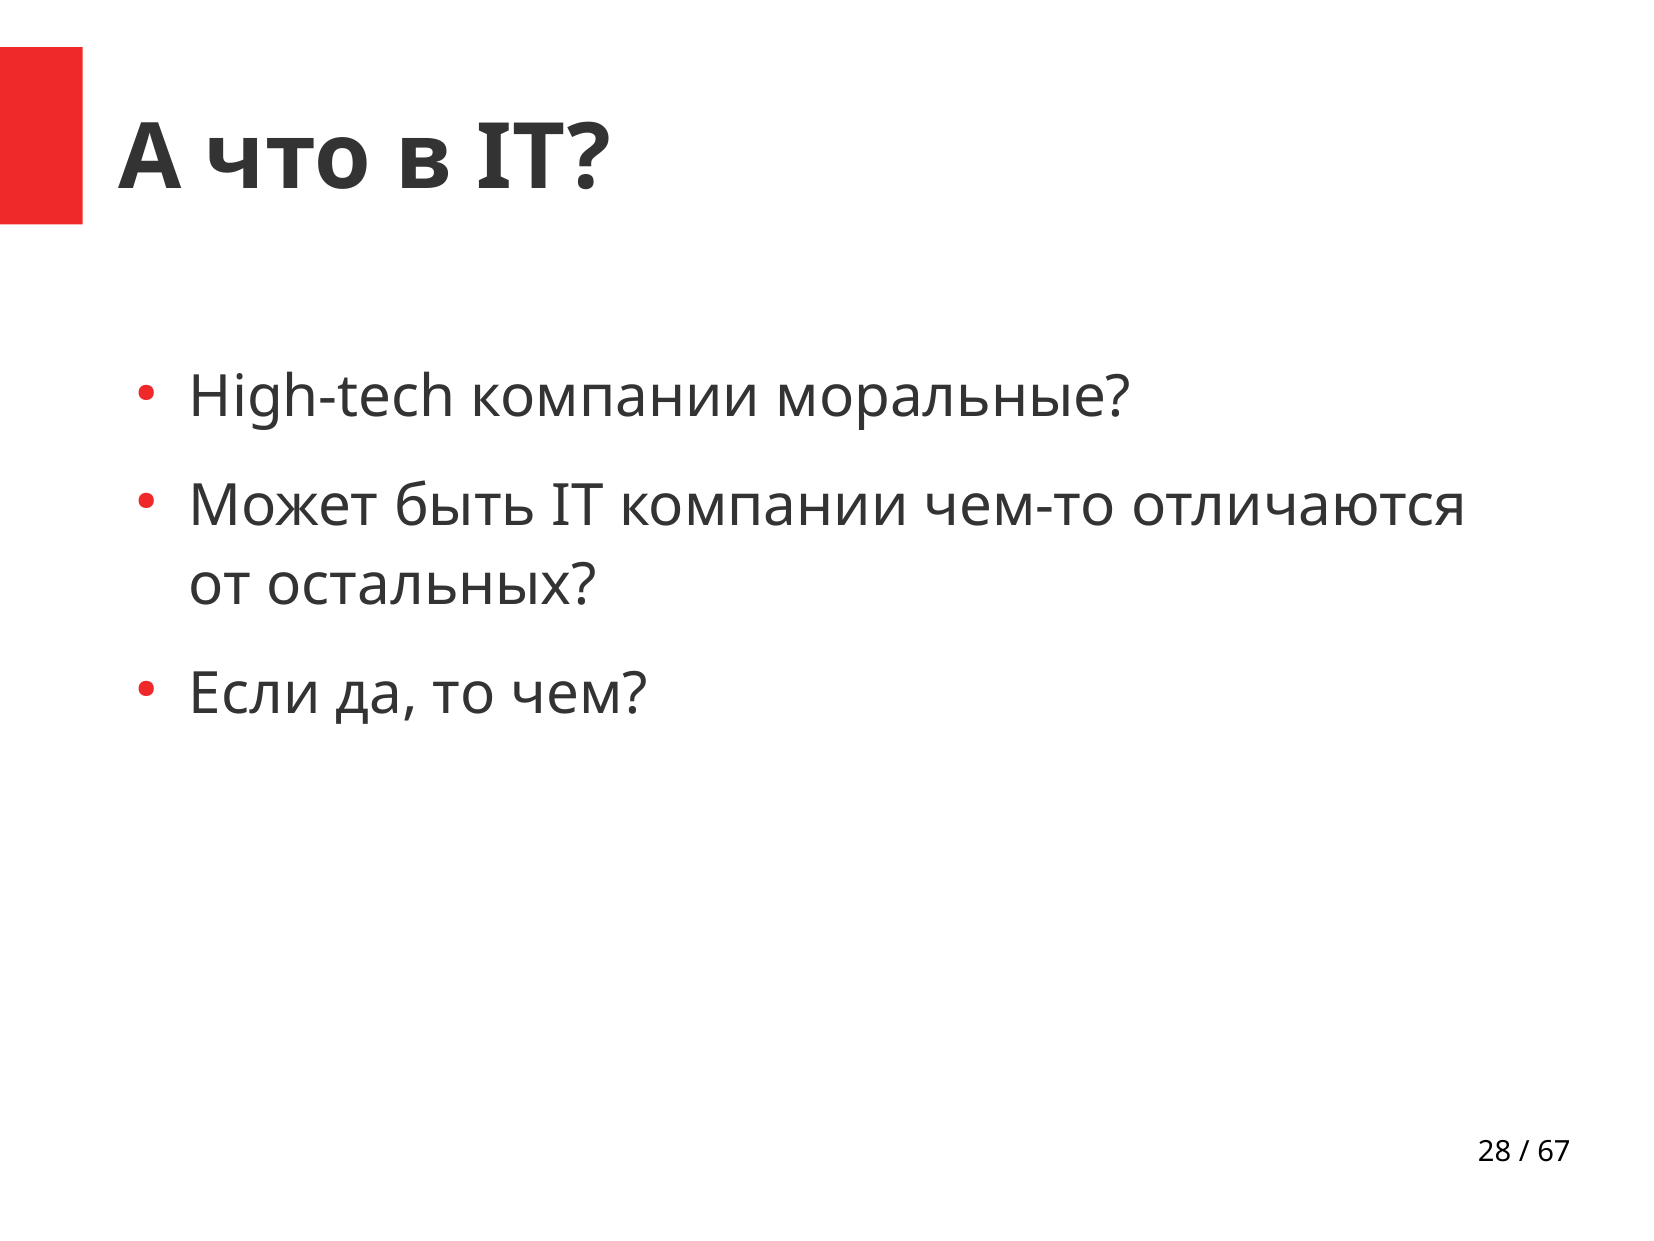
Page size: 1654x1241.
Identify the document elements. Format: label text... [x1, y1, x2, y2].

title А что в IT? [118, 49, 1571, 257]
list High-tech компании моральные? Может быть IT компании чем-то отличаются от остальных? Если да, то чем? [118, 354, 1536, 1074]
